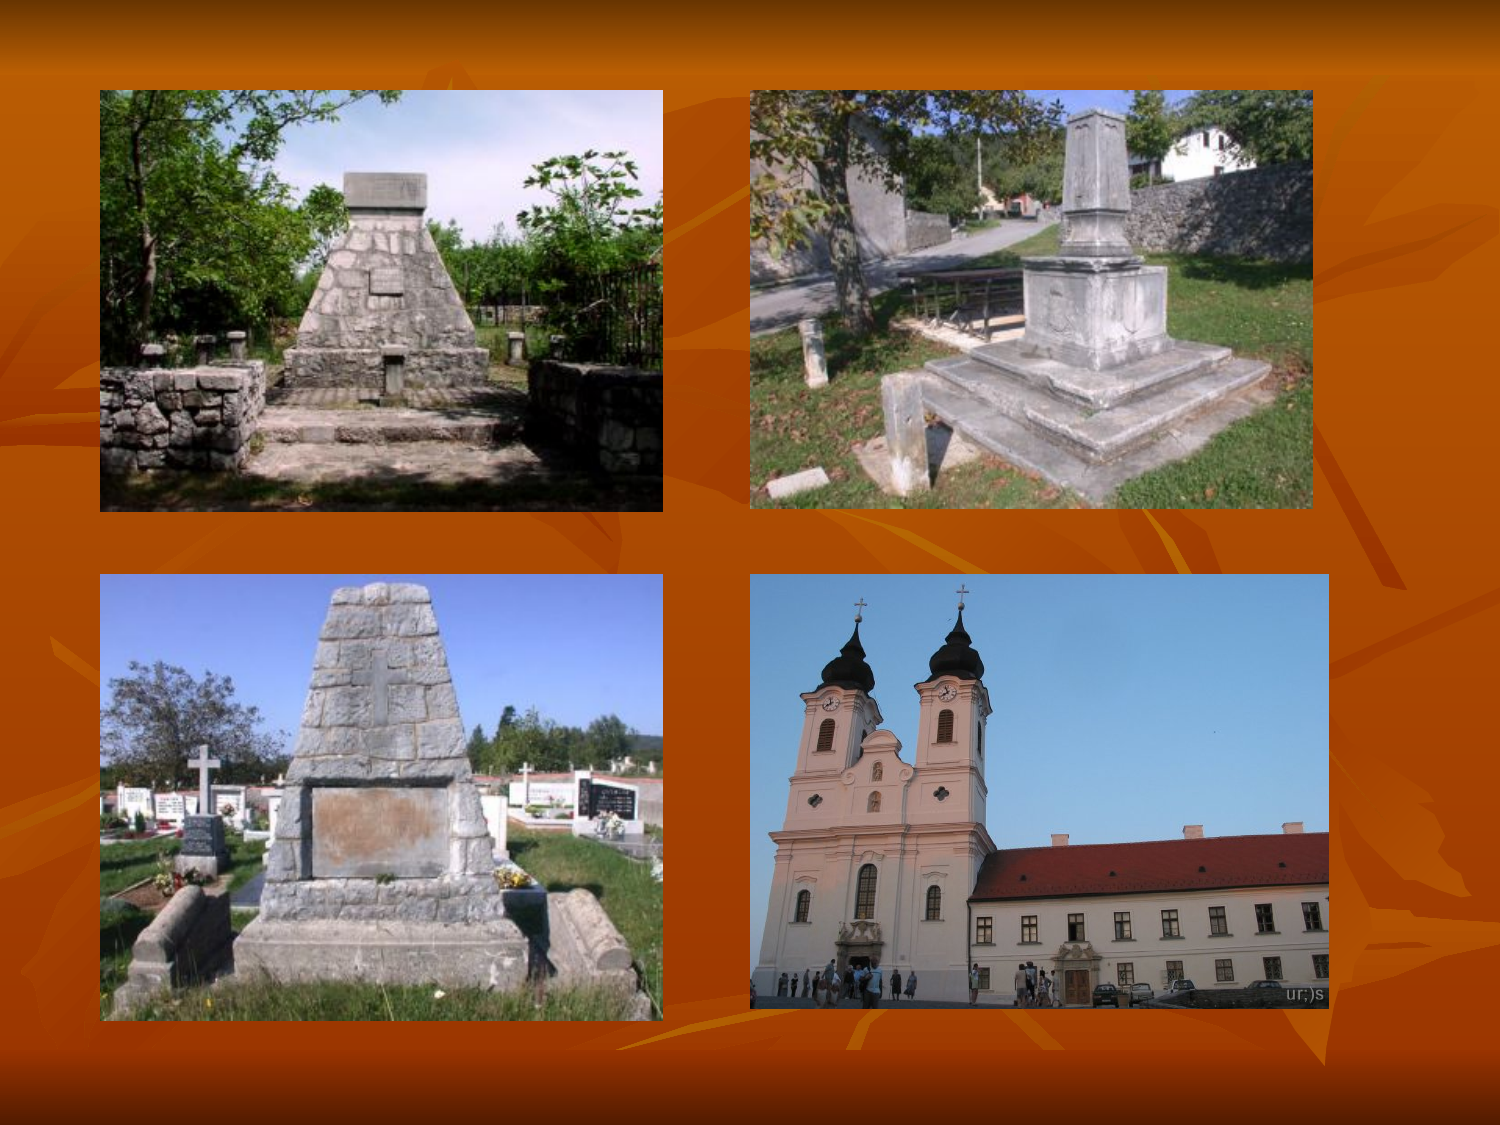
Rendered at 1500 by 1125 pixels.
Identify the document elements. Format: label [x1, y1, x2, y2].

picture [100, 574, 663, 1022]
picture [100, 90, 663, 512]
picture [750, 90, 1313, 509]
picture [750, 574, 1329, 1009]
